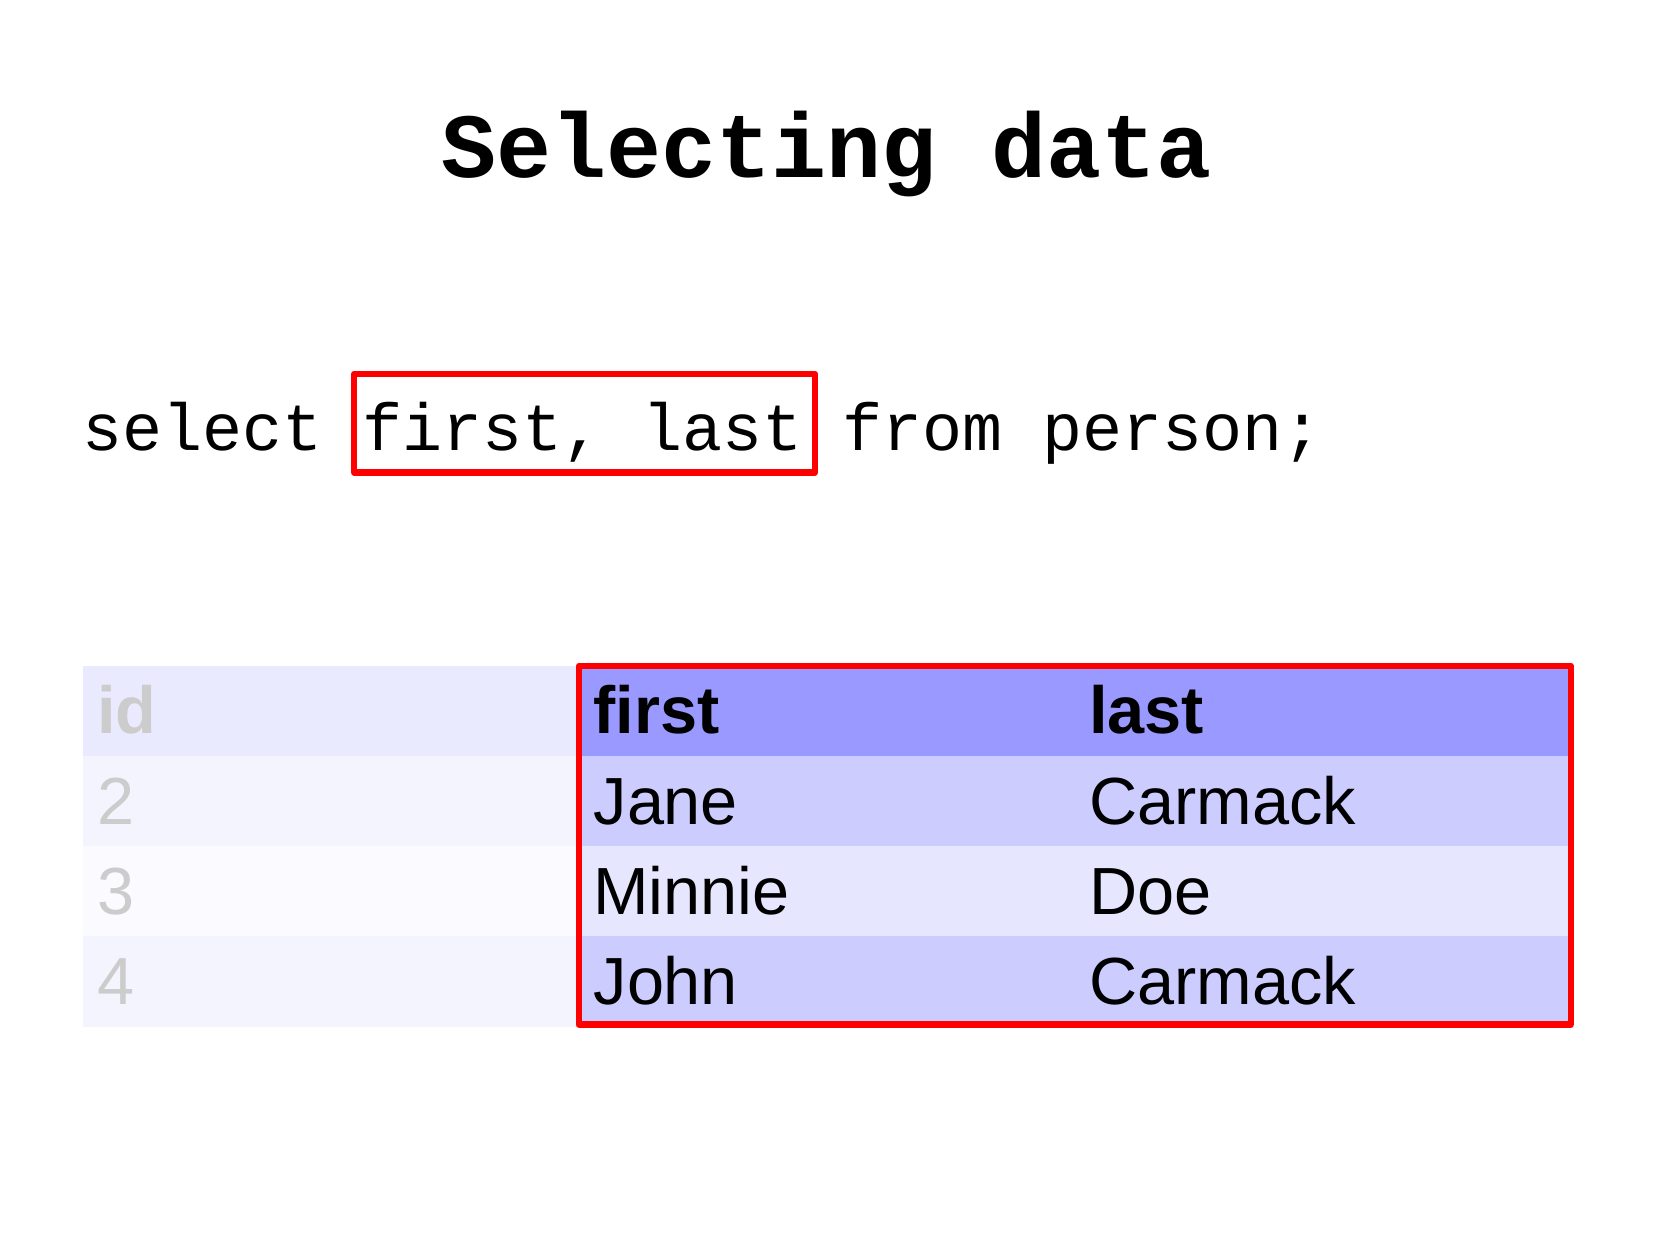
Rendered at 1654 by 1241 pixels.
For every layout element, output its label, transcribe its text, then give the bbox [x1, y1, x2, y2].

table_cell Jane [582, 756, 1075, 846]
table_header last [1075, 669, 1568, 756]
title Selecting data [82, 49, 1571, 257]
text_box [35, 625, 579, 1099]
list select first, last from person; [82, 290, 1571, 634]
table_cell Doe [1075, 846, 1568, 936]
table_cell Carmack [1075, 756, 1568, 846]
table_cell Minnie [582, 846, 1075, 936]
table_header first [582, 669, 1075, 756]
table_cell John [582, 936, 1075, 1021]
table_cell Carmack [1075, 936, 1568, 1021]
